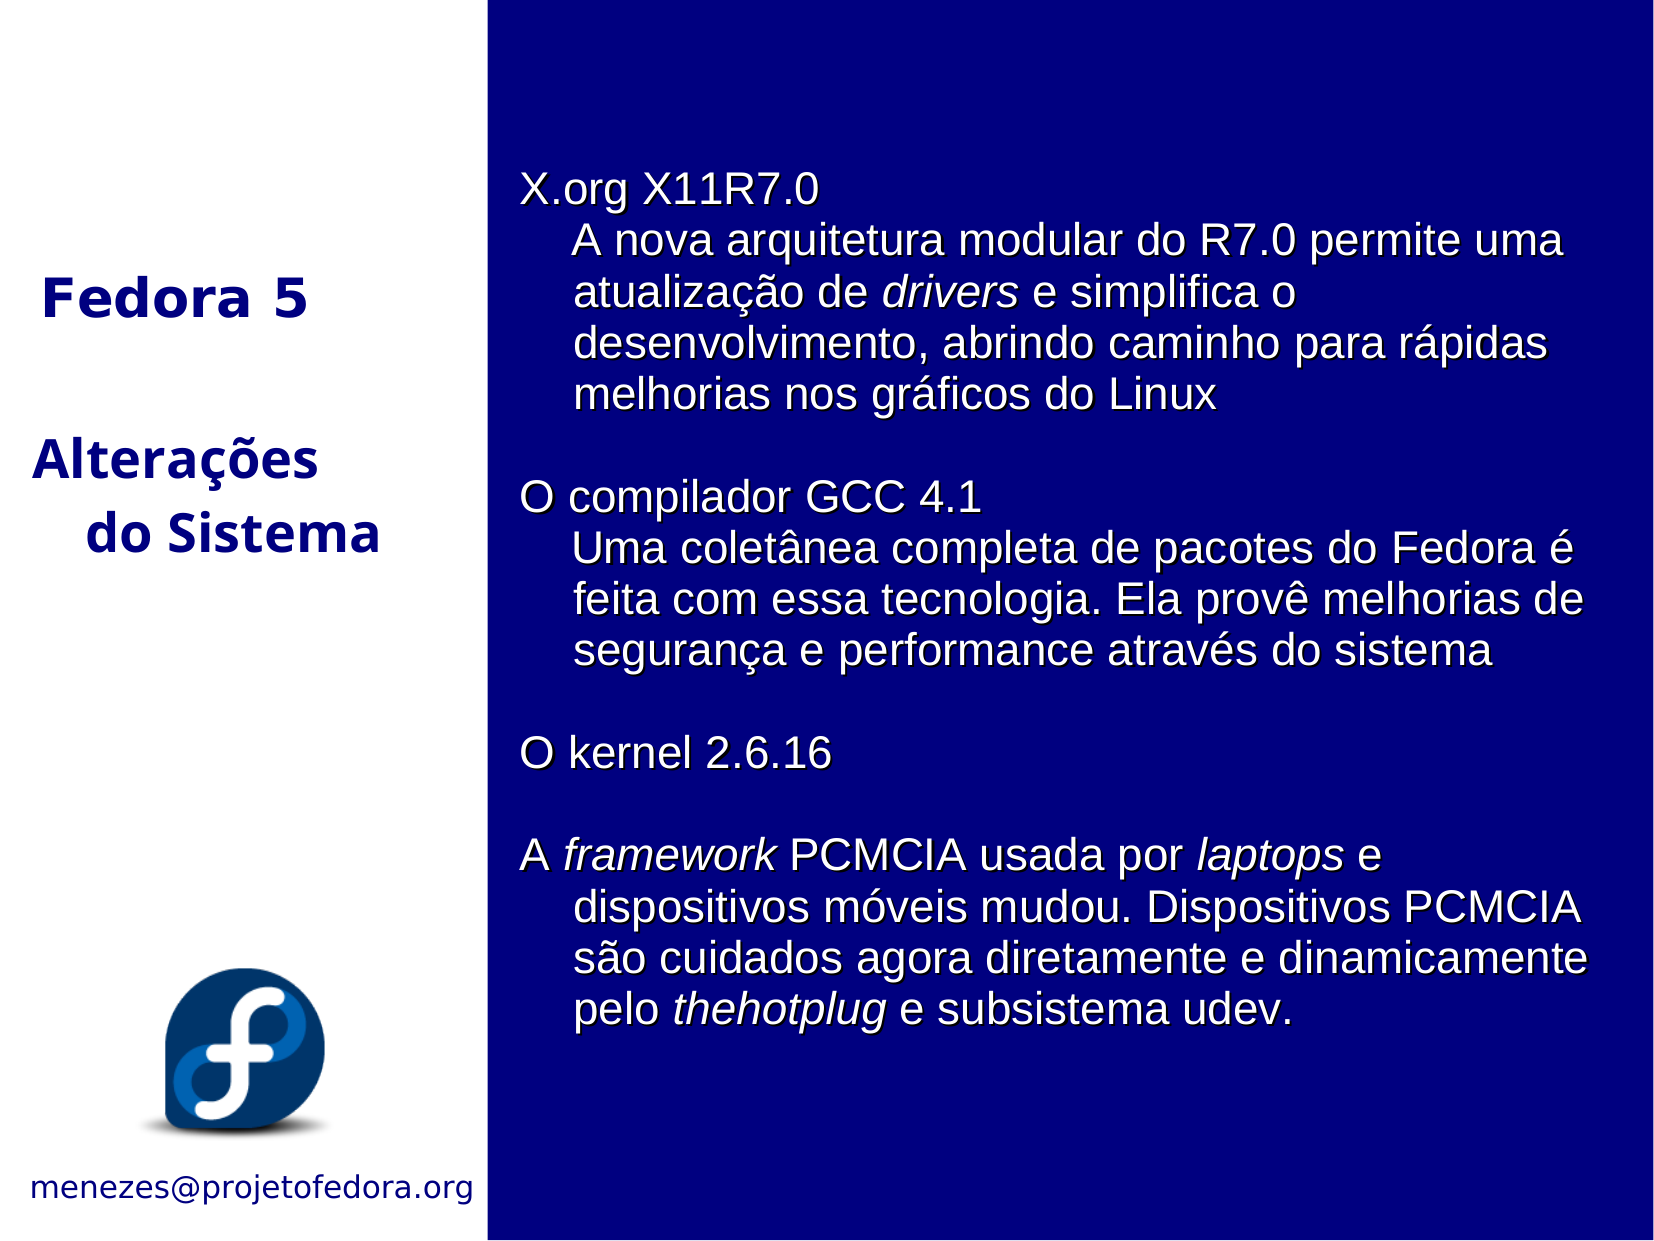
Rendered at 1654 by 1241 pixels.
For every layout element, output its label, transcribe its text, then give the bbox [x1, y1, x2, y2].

text_box X.org X11R7.0 A nova arquitetura modular do R7.0 permite uma atualização de drivers e simplifica o desenvolvimento, abrindo caminho para rápidas melhorias nos gráficos do Linux O compilador GCC 4.1 Uma coletânea completa de pacotes do Fedora é feita com essa tecnologia. Ela provê melhorias de segurança e performance através do sistema O kernel 2.6.16 A framework PCMCIA usada por laptops e dispositivos móveis mudou. Dispositivos PCMCIA são cuidados agora diretamente e dinamicamente pelo thehotplug e subsistema udev. [487, 155, 1621, 1168]
text_box Alterações do Sistema [0, 412, 338, 561]
picture [132, 967, 339, 1141]
text_box Fedora 5 [25, 259, 325, 338]
